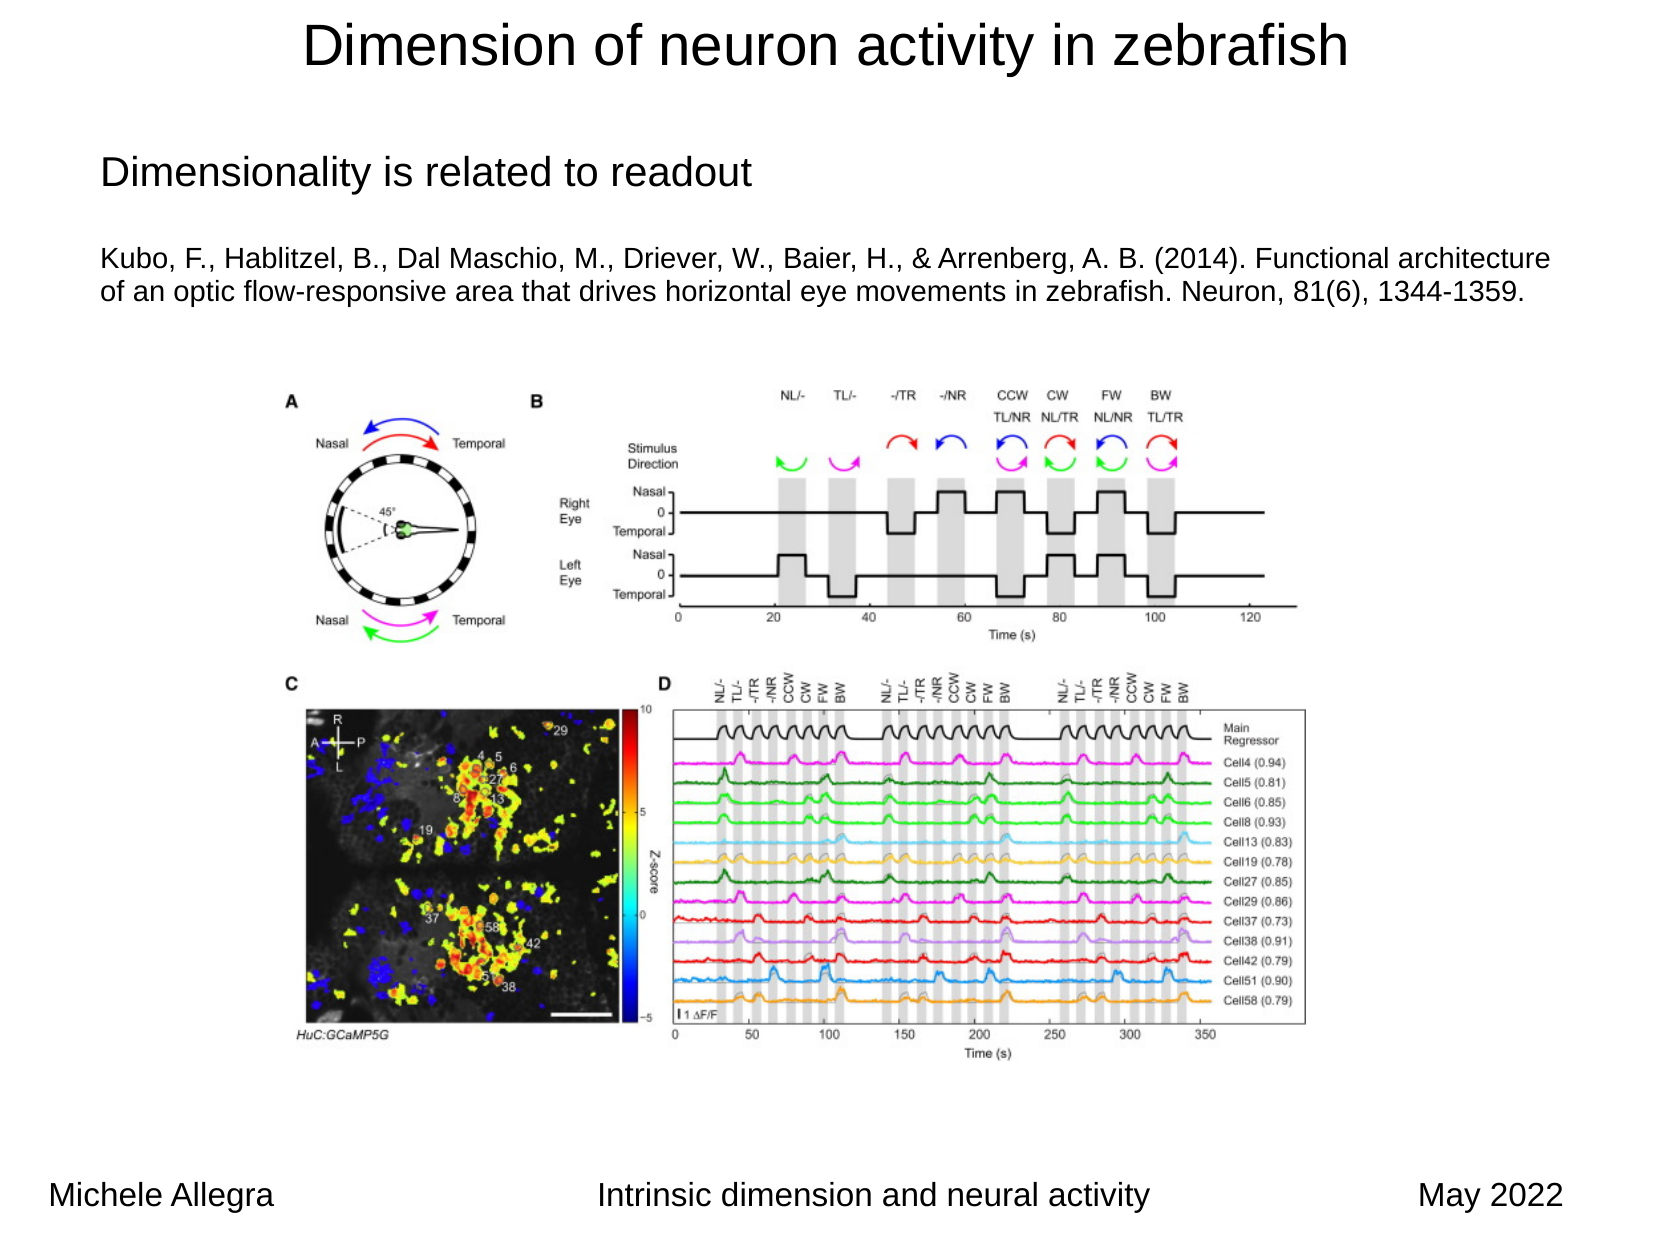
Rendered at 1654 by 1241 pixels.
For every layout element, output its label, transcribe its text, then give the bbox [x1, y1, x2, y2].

text_box Dimensionality is related to readout Kubo, F., Hablitzel, B., Dal Maschio, M., Driever, W., Baier, H., & Arrenberg, A. B. (2014). Functional architecture of an optic flow-responsive area that drives horizontal eye movements in zebrafish. Neuron, 81(6), 1344-1359. [85, 141, 1582, 395]
title Dimension of neuron activity in zebrafish [82, 0, 1571, 96]
text_box Michele Allegra Intrinsic dimension and neural activity May 2022 [33, 1168, 1603, 1221]
picture [285, 389, 1306, 1062]
